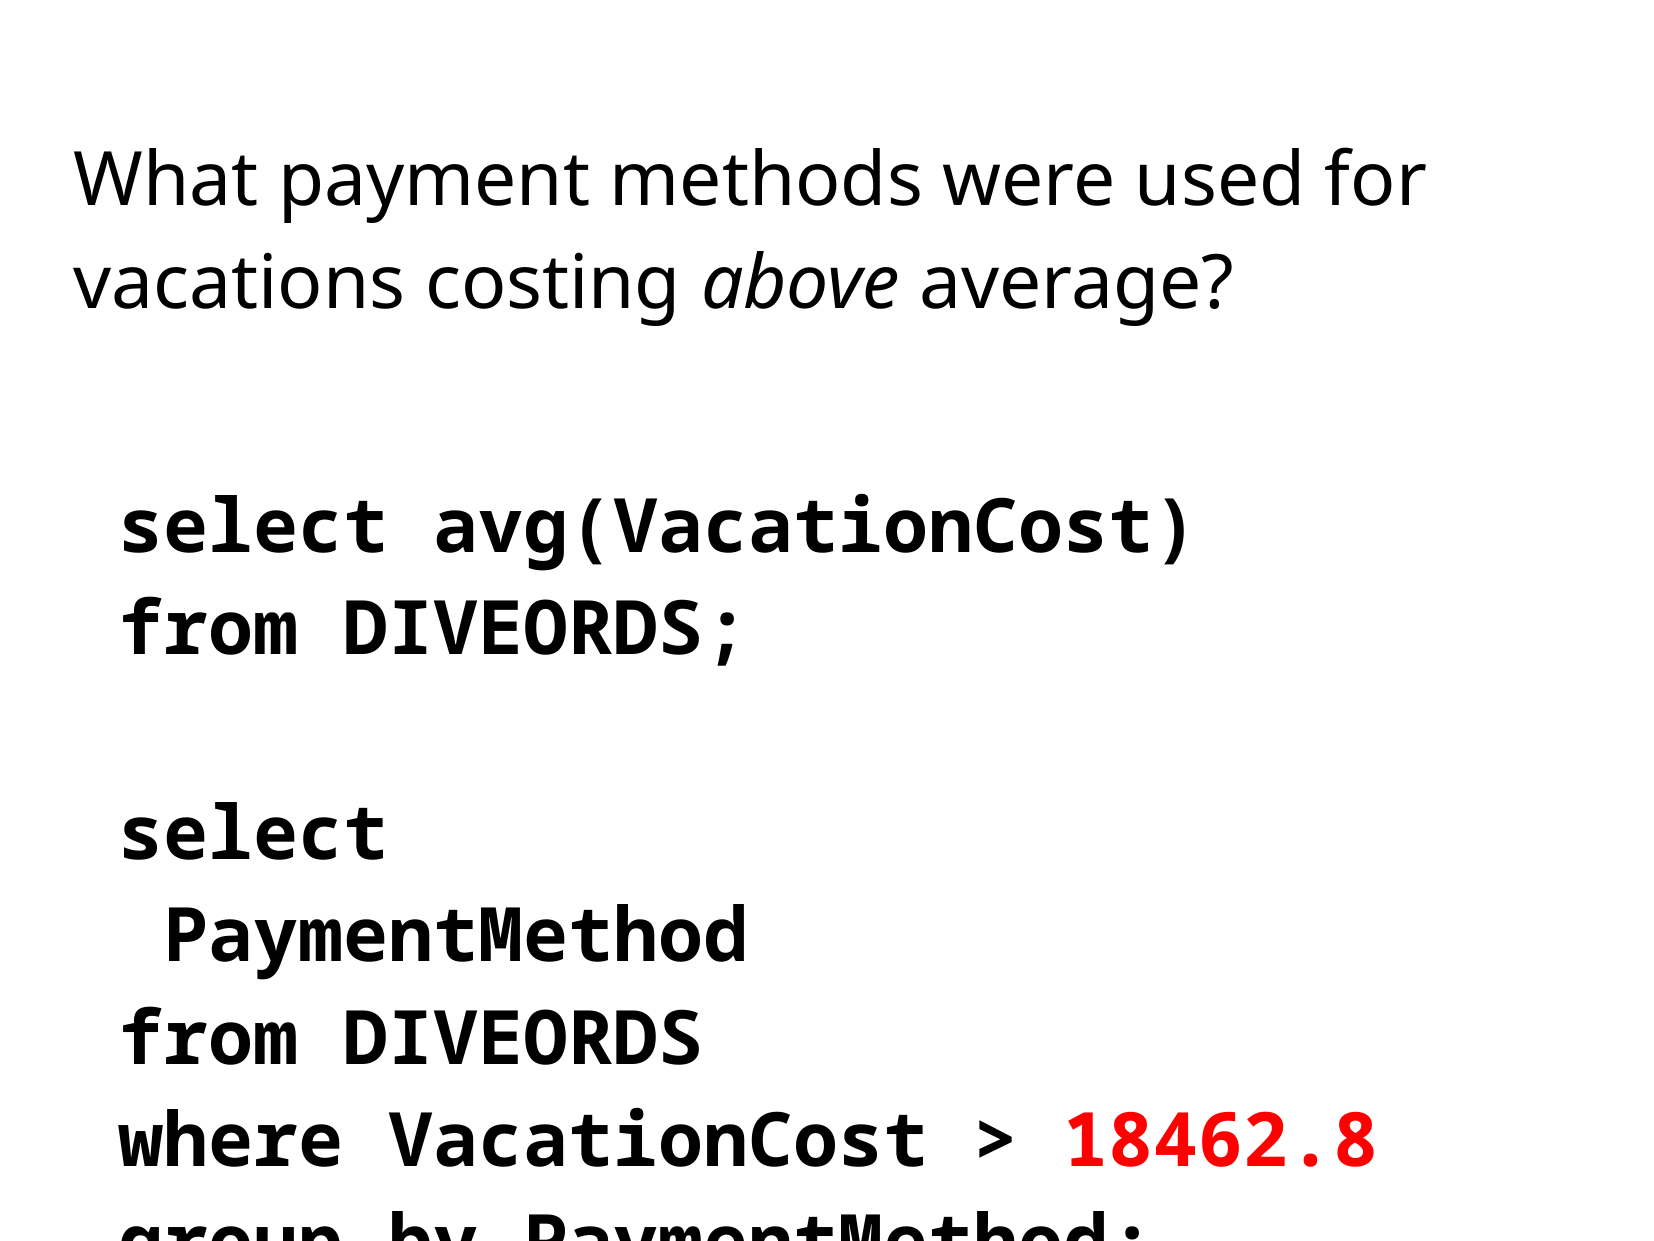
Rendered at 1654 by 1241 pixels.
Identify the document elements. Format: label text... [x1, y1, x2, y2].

text_box What payment methods were used for vacations costing above average? [59, 118, 1565, 316]
subtitle select avg(VacationCost) from DIVEORDS; select PaymentMethod from DIVEORDS where VacationCost > 18462.8 group by PaymentMethod; [118, 472, 1654, 1165]
